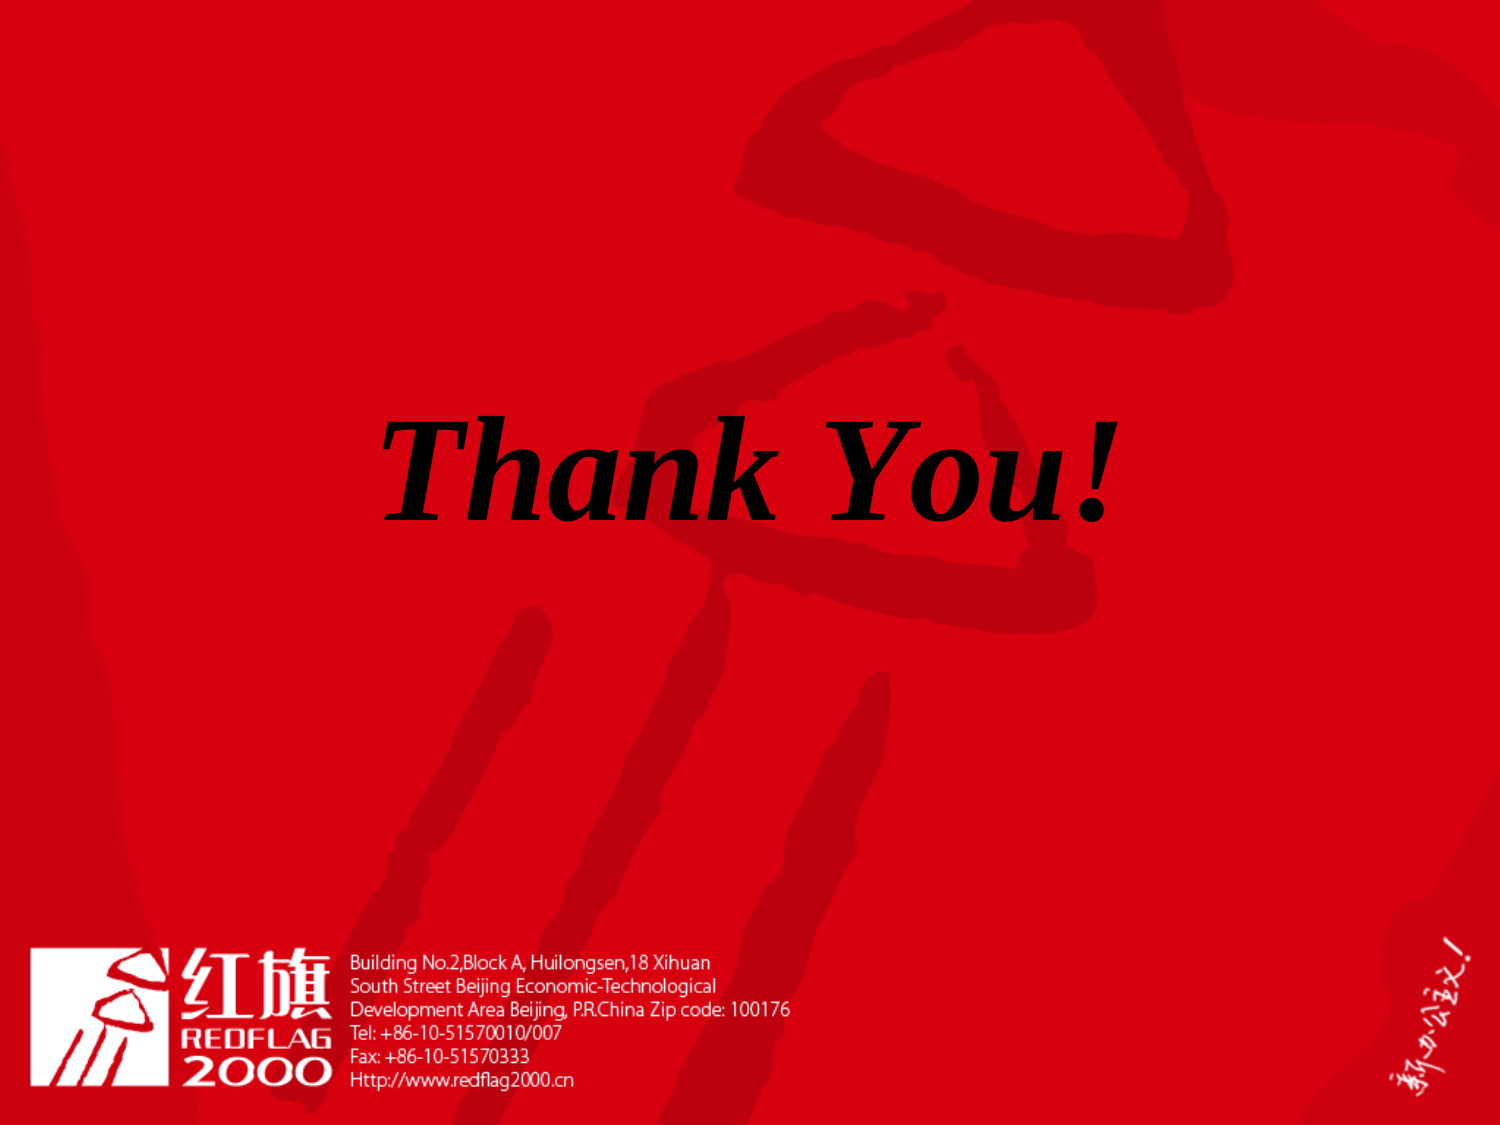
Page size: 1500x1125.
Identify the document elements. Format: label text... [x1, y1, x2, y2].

title Thank You! [112, 349, 1388, 591]
picture [0, 0, 1500, 1125]
